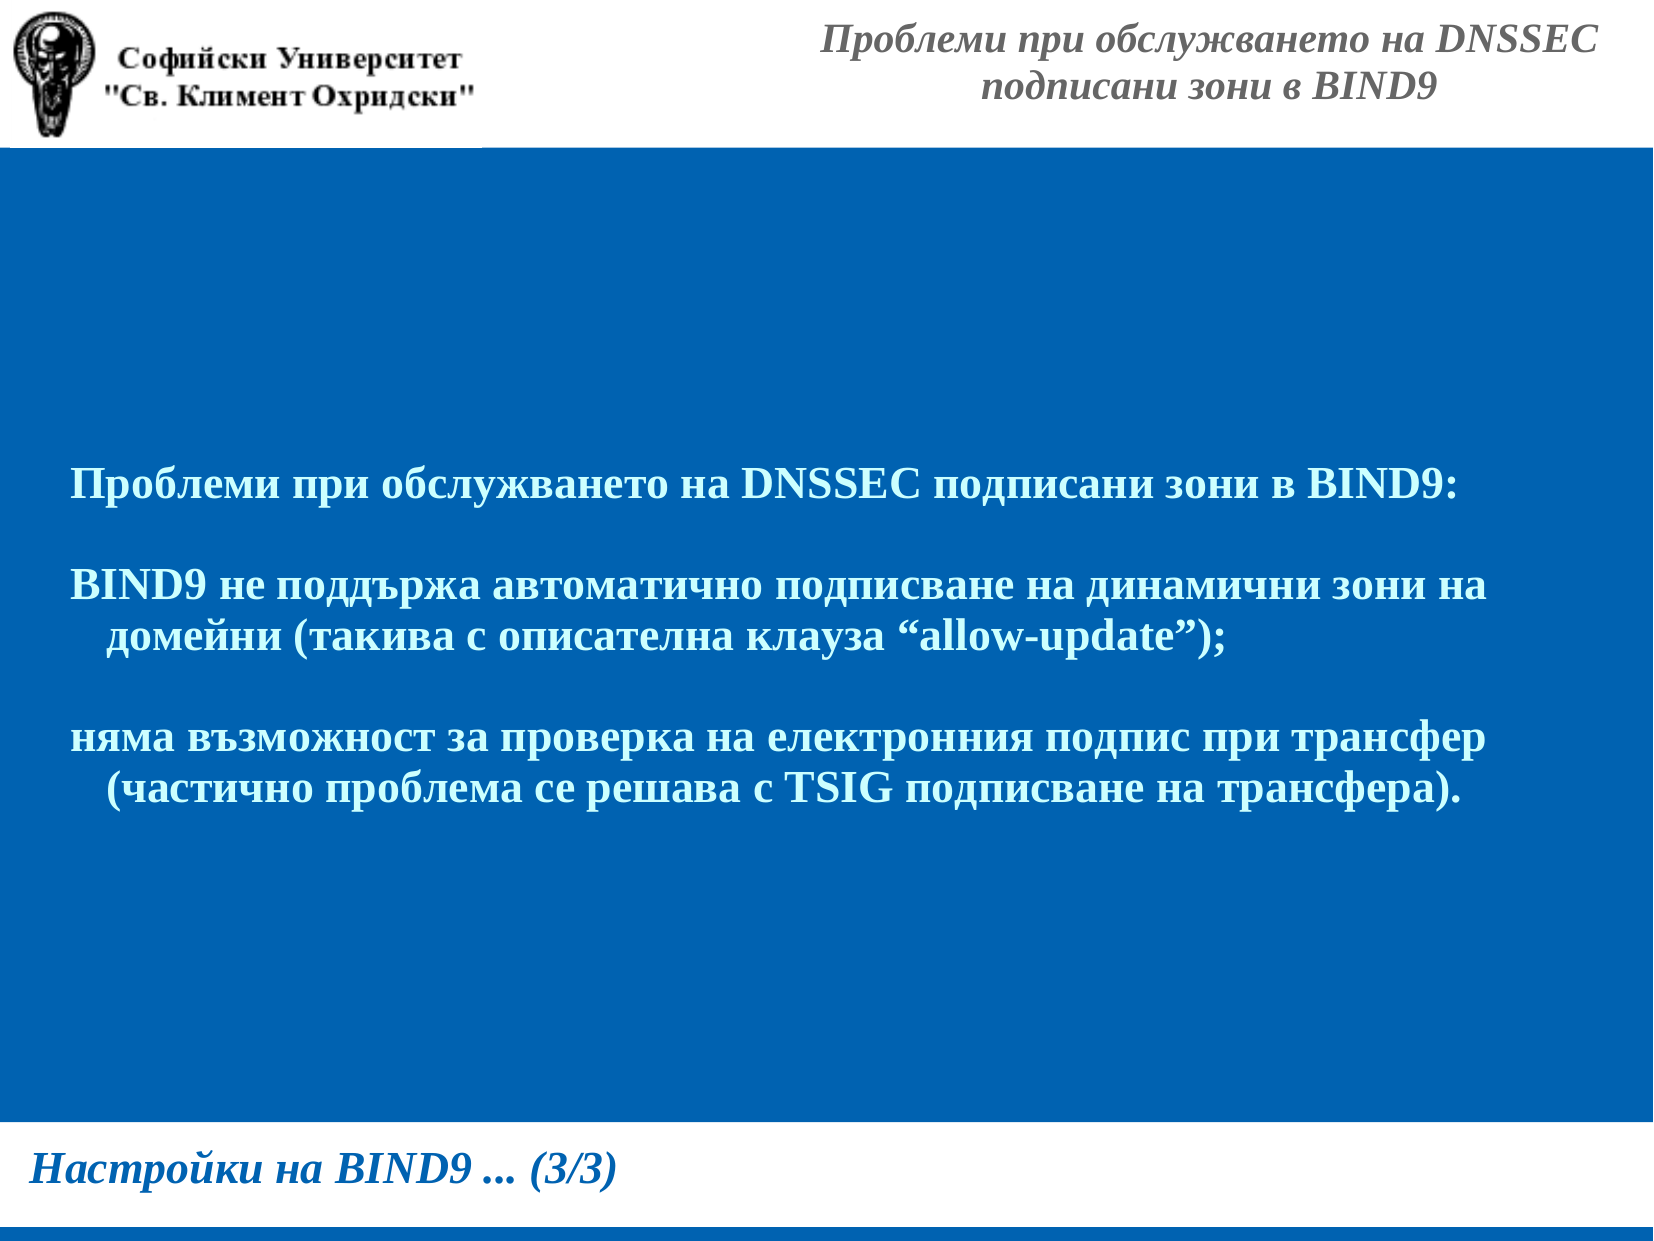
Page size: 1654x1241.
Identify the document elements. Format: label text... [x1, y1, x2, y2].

picture [10, 0, 482, 148]
title Проблеми при обслужването на DNSSEC подписани зони в BIND9 [767, 0, 1652, 124]
text_box Настройки на BIND9 ... (3/3) [29, 1143, 623, 1211]
text_box Проблеми при обслужването на DNSSEC подписани зони в BIND9: BIND9 не поддържа автоматично подписване на динамични зони на домейни (такива с описателна клауза “allow-update”); няма възможност за проверка на електронния подпис при трансфер (частично проблема се решава с TSIG подписване на трансфера). [0, 147, 1653, 1123]
